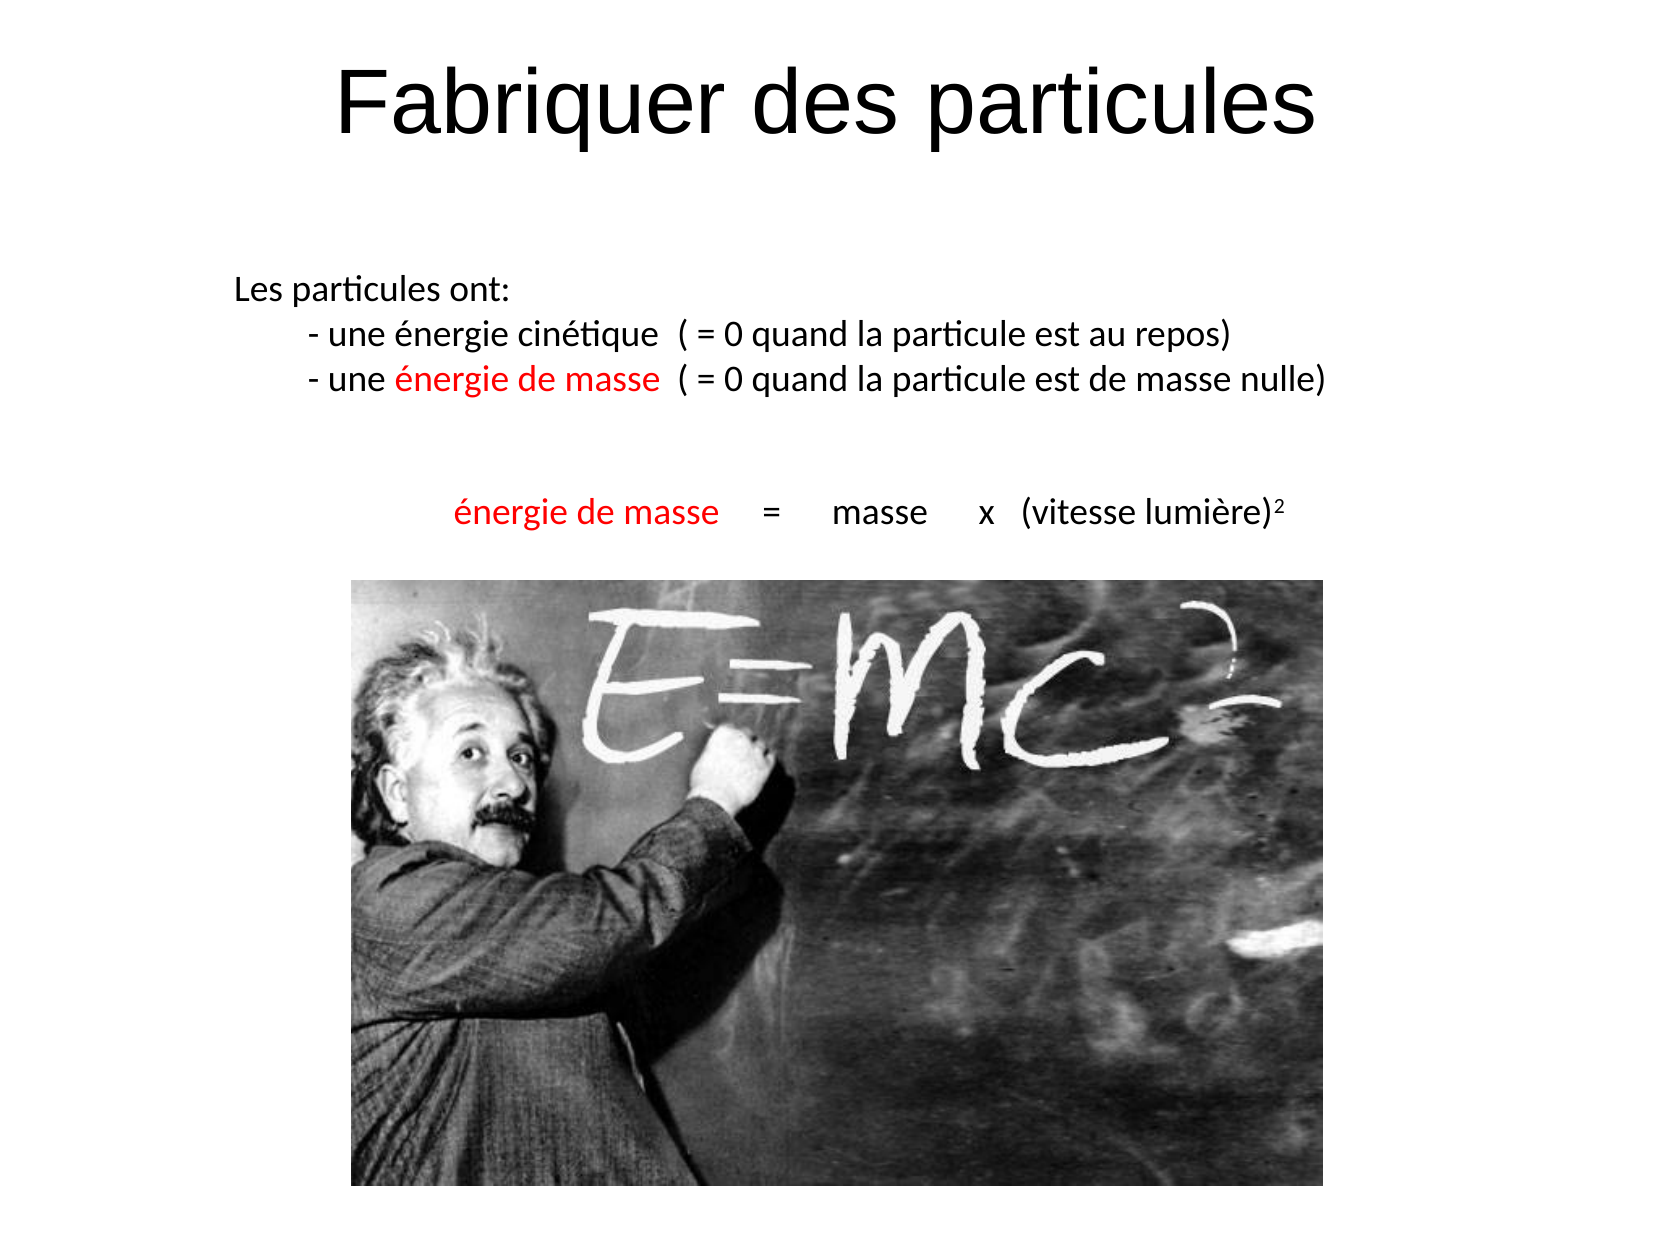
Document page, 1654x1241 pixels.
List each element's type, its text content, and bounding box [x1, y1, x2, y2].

text_box énergie de masse = masse x (vitesse lumière)2 [438, 479, 1438, 540]
text_box Les particules ont: - une énergie cinétique ( = 0 quand la particule est au repos) - une énergie de masse ( = 0 quand la particule est de masse nulle) [219, 256, 1528, 407]
picture [351, 580, 1323, 1186]
title Fabriquer des particules [82, 49, 1571, 257]
